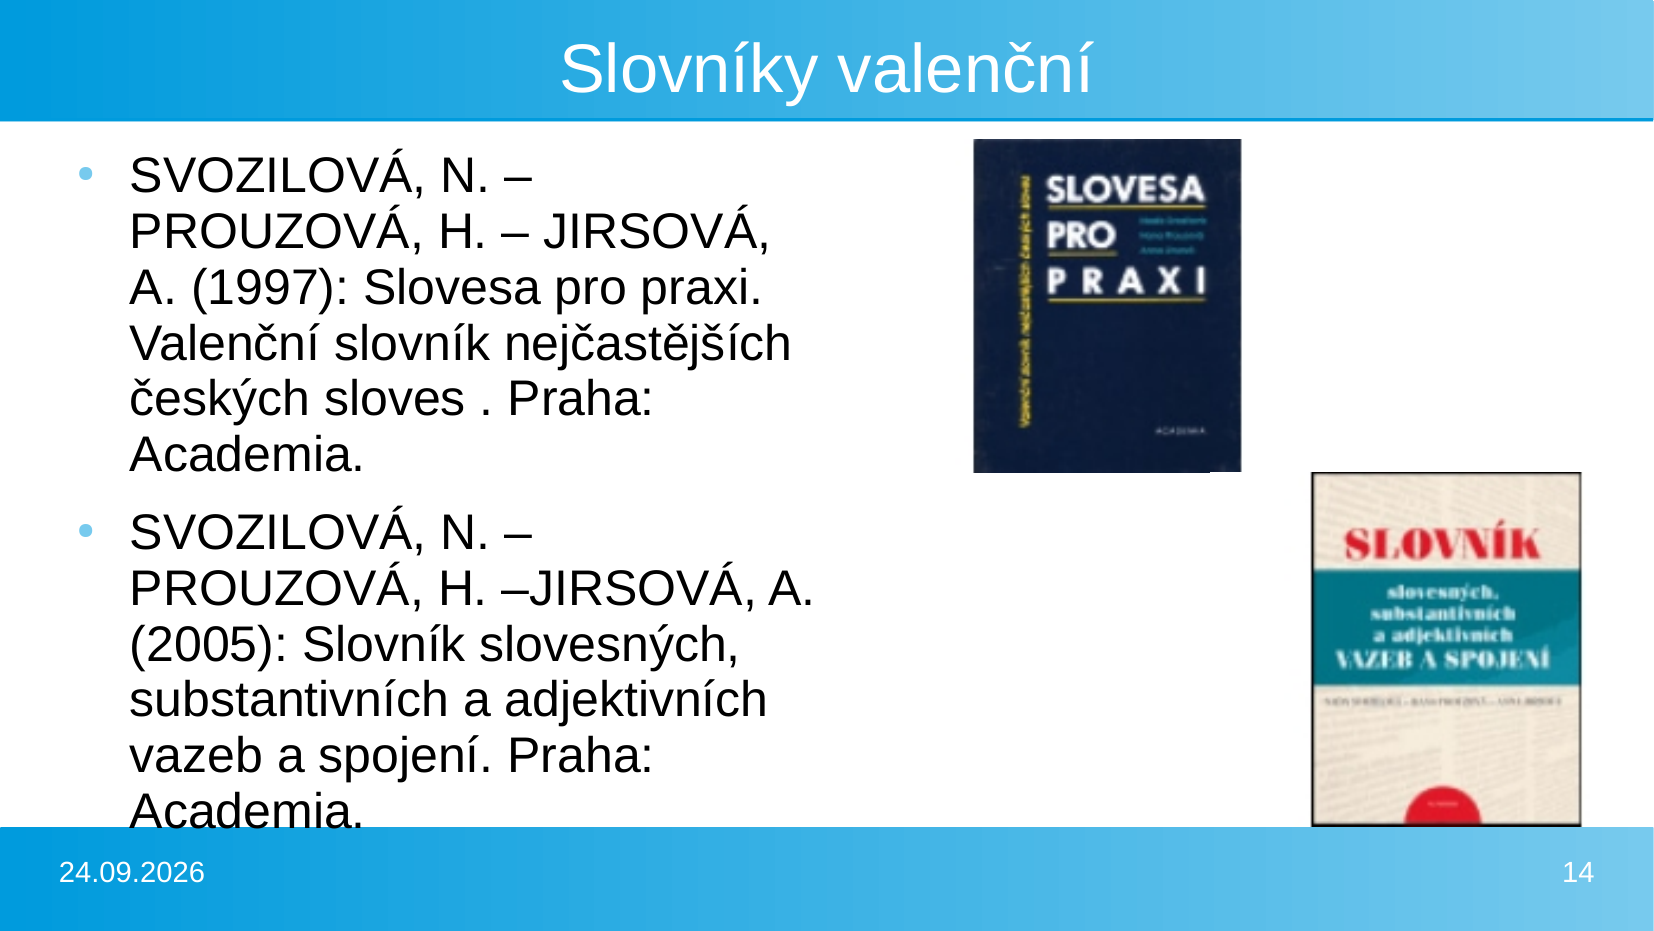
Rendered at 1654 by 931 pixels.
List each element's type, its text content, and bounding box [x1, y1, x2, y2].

list SVOZILOVÁ, N. – PROUZOVÁ, H. – JIRSOVÁ, A. (1997): Slovesa pro praxi. Valenční slovník nejčastějších českých sloves . Praha: Academia. SVOZILOVÁ, N. – PROUZOVÁ, H. –JIRSOVÁ, A. (2005): Slovník slovesných, substantivních a adjektivních vazeb a spojení. Praha: Academia. [59, 147, 827, 739]
picture [885, 139, 1654, 827]
title Slovníky valenční [59, 29, 1595, 108]
